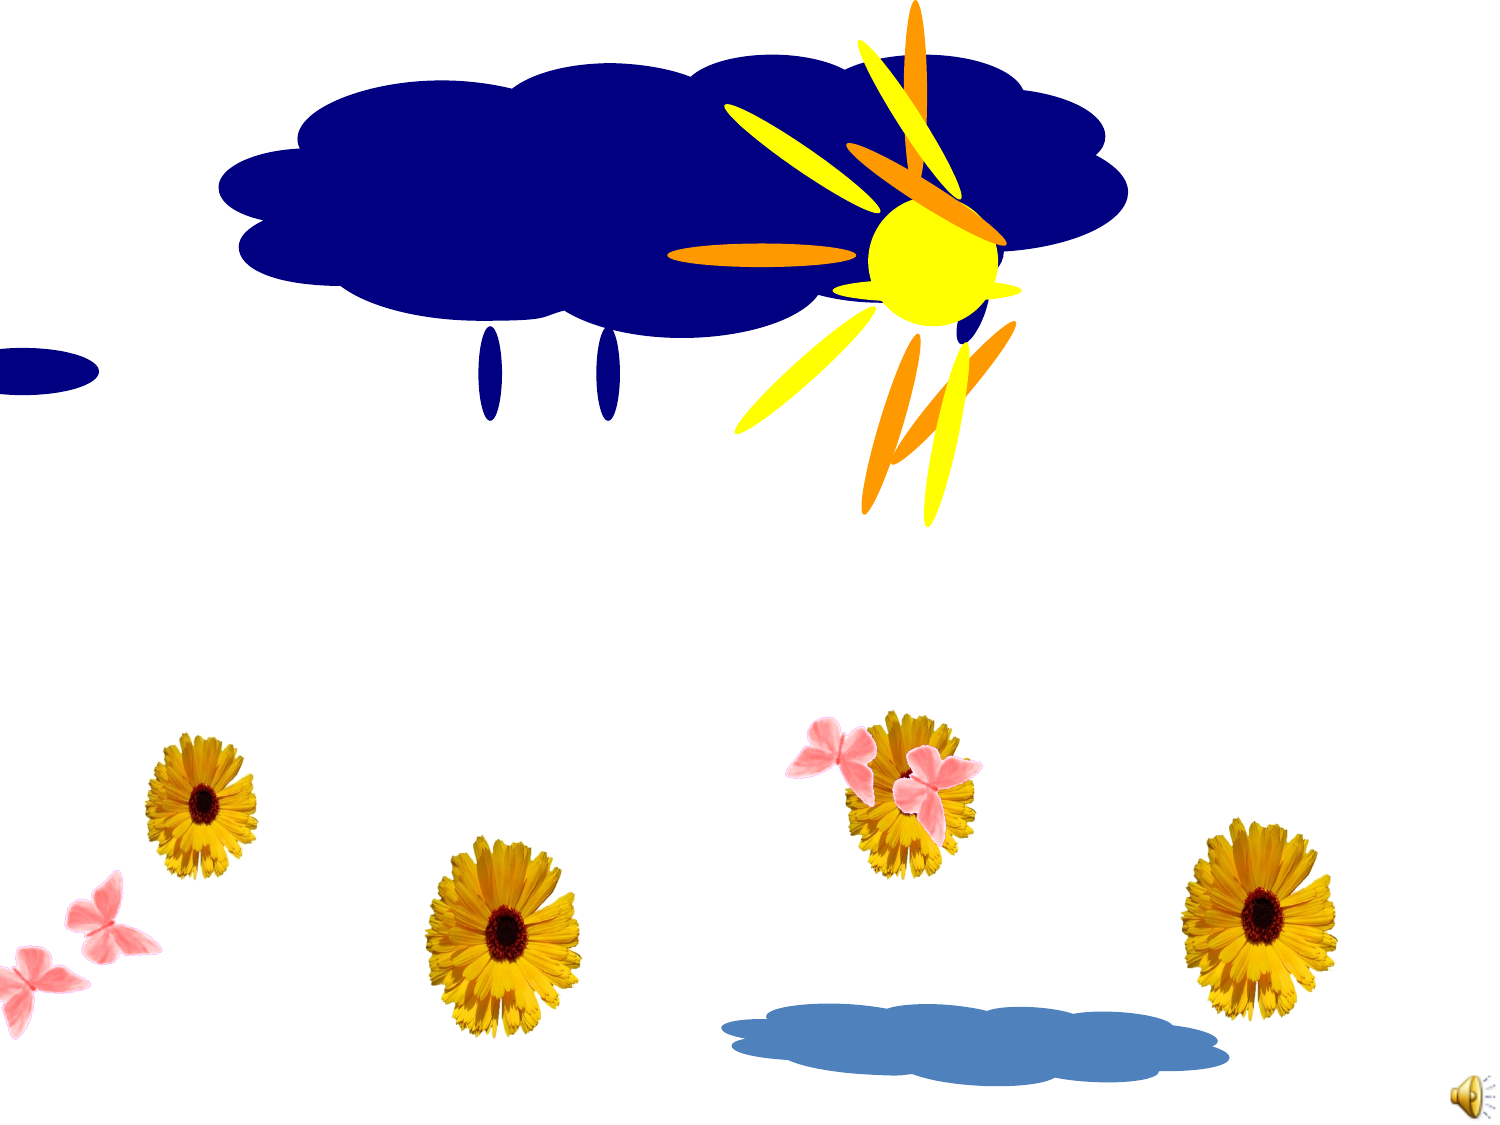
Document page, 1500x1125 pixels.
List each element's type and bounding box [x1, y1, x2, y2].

text_box [218, 0, 1129, 528]
picture [1449, 1074, 1500, 1125]
picture [1151, 810, 1365, 1024]
picture [0, 727, 278, 1057]
text_box [0, 347, 99, 396]
text_box [478, 326, 503, 421]
picture [395, 828, 609, 1041]
text_box [734, 306, 876, 435]
picture [768, 659, 1010, 896]
text_box [721, 1003, 1230, 1087]
